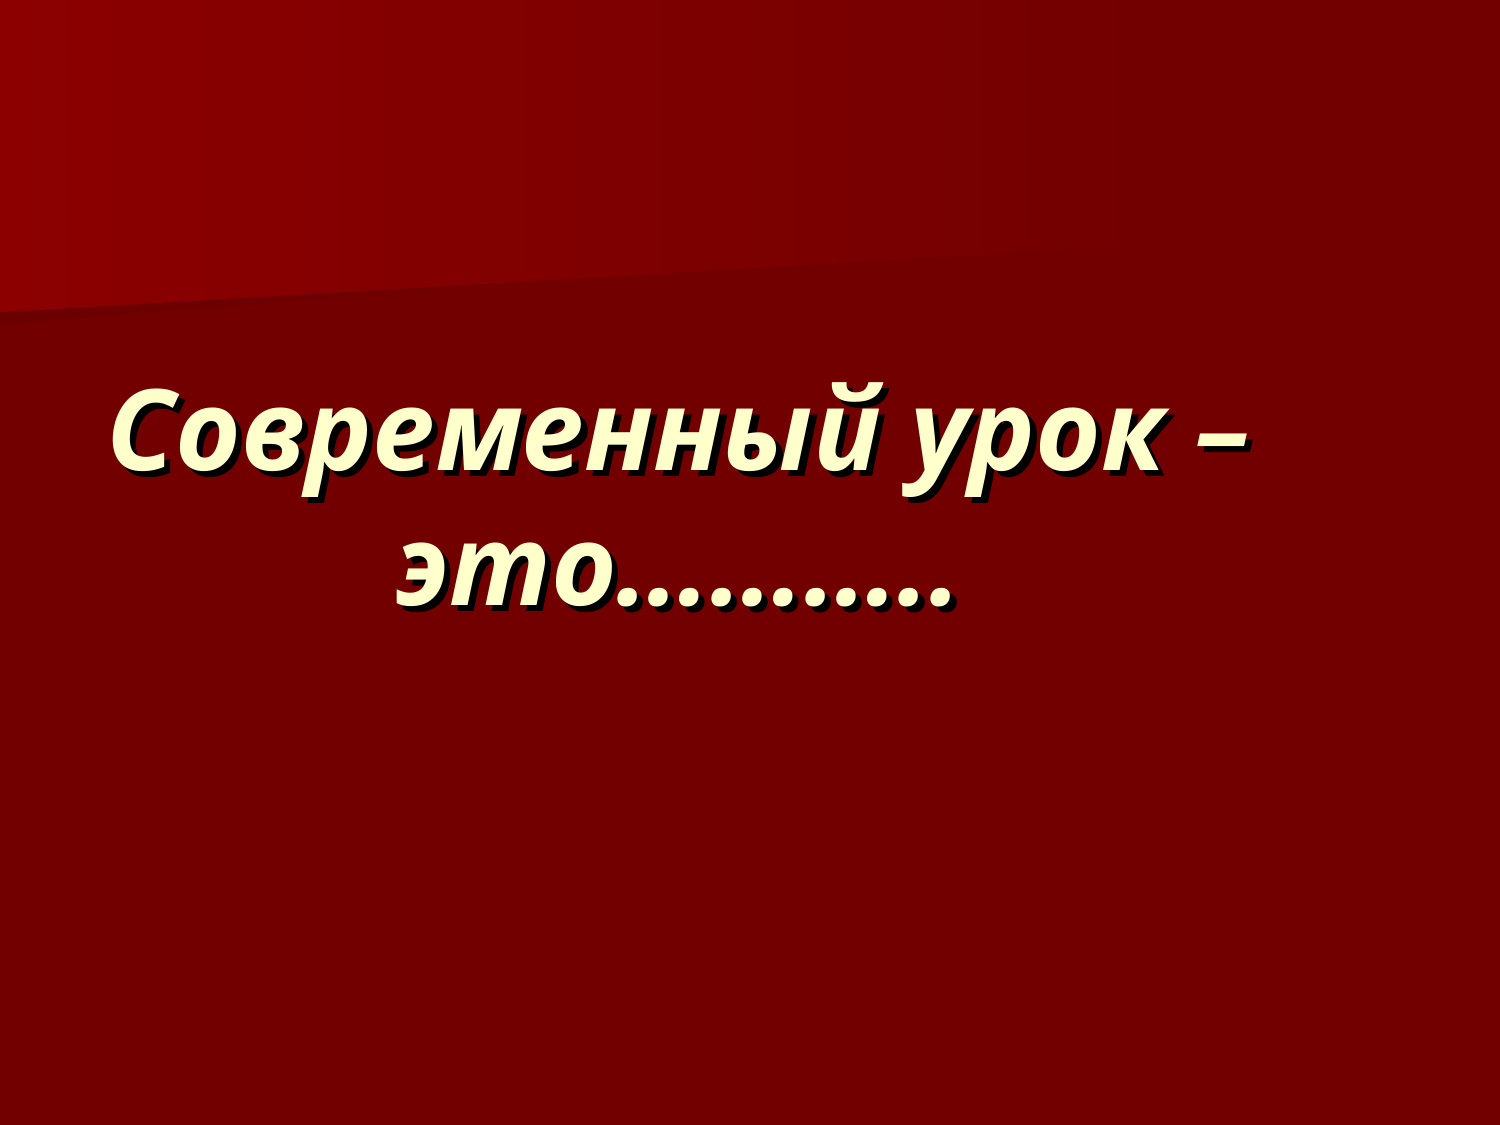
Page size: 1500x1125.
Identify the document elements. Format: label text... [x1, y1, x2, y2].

title Современный урок – это……….. [29, 350, 1328, 632]
